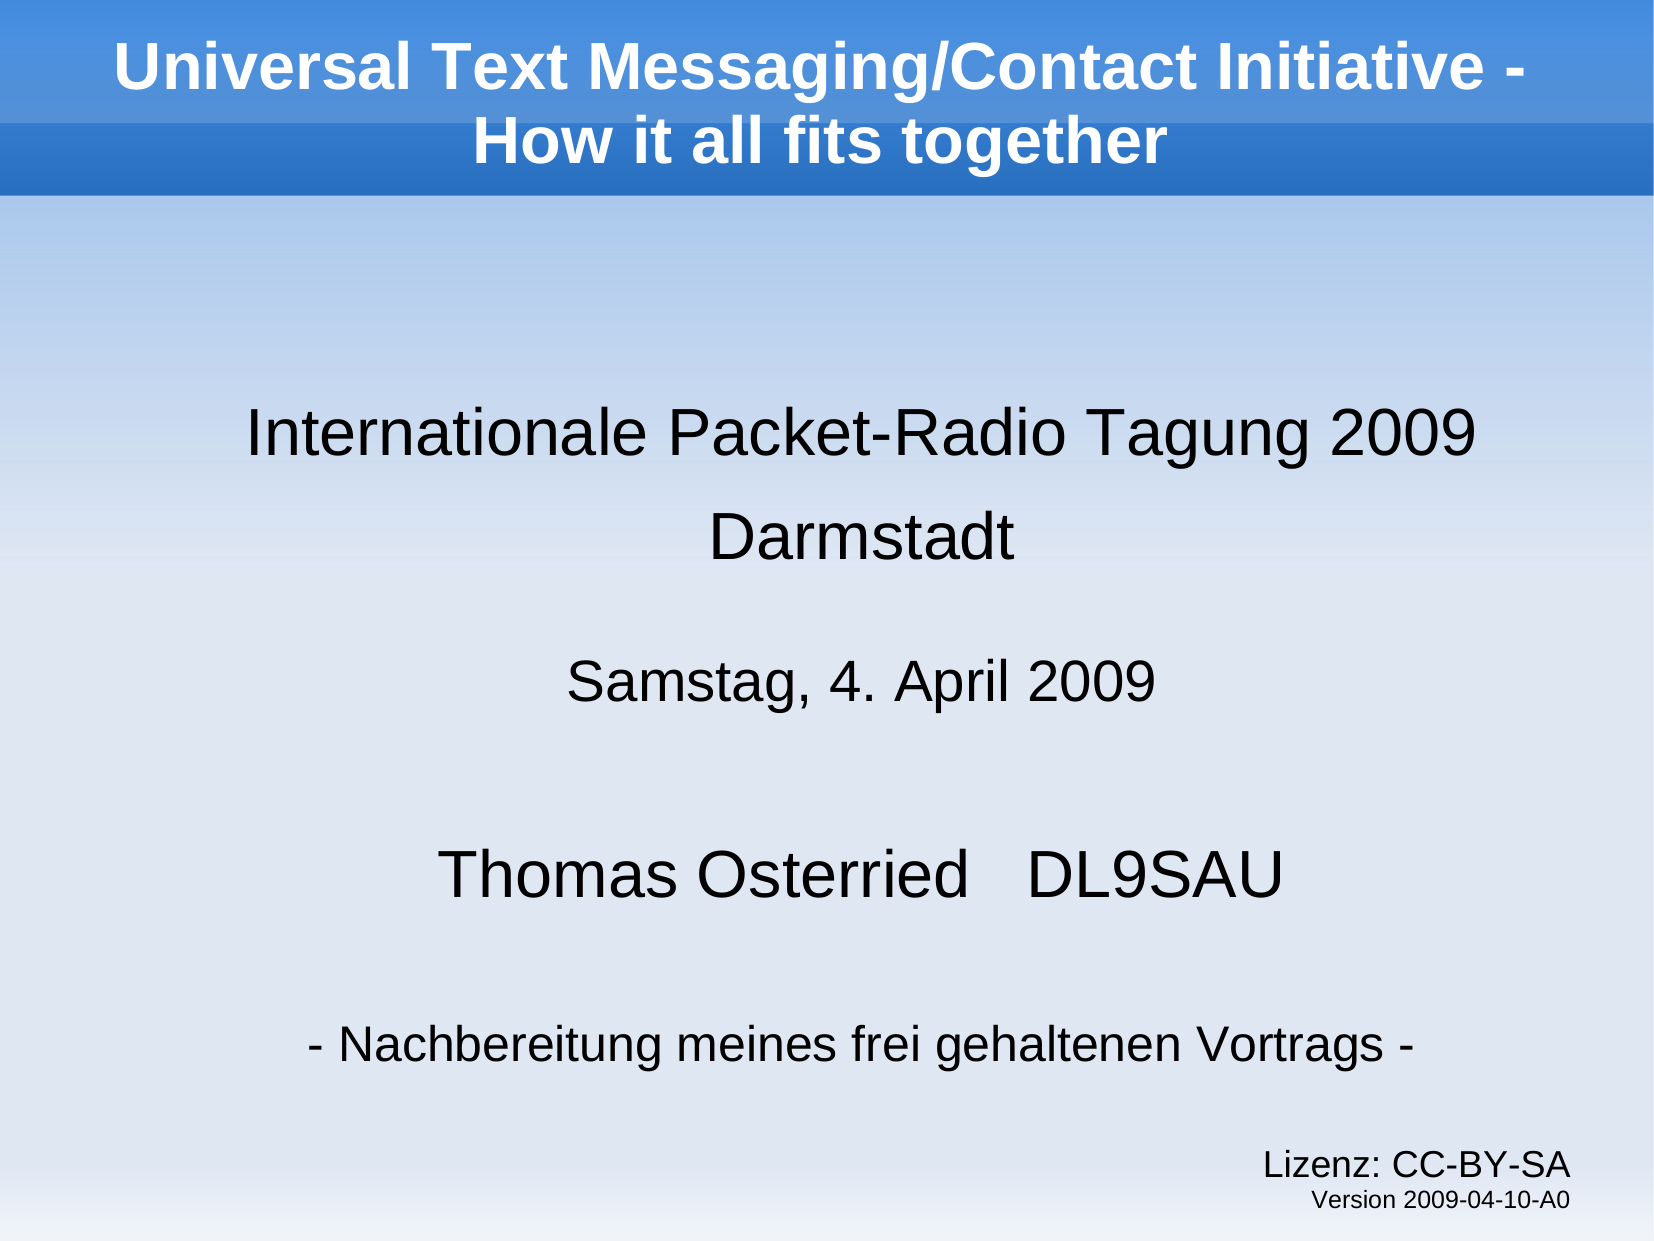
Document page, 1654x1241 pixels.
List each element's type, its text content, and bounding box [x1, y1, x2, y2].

list Internationale Packet-Radio Tagung 2009 Darmstadt Samstag, 4. April 2009 Thomas Osterried DL9SAU - Nachbereitung meines frei gehaltenen Vortrags - Lizenz: CC-BY-SA Version 2009-04-10-A0 [82, 290, 1571, 1241]
title Universal Text Messaging/Contact Initiative - How it all fits together [76, 0, 1565, 208]
picture [0, 0, 1654, 1241]
